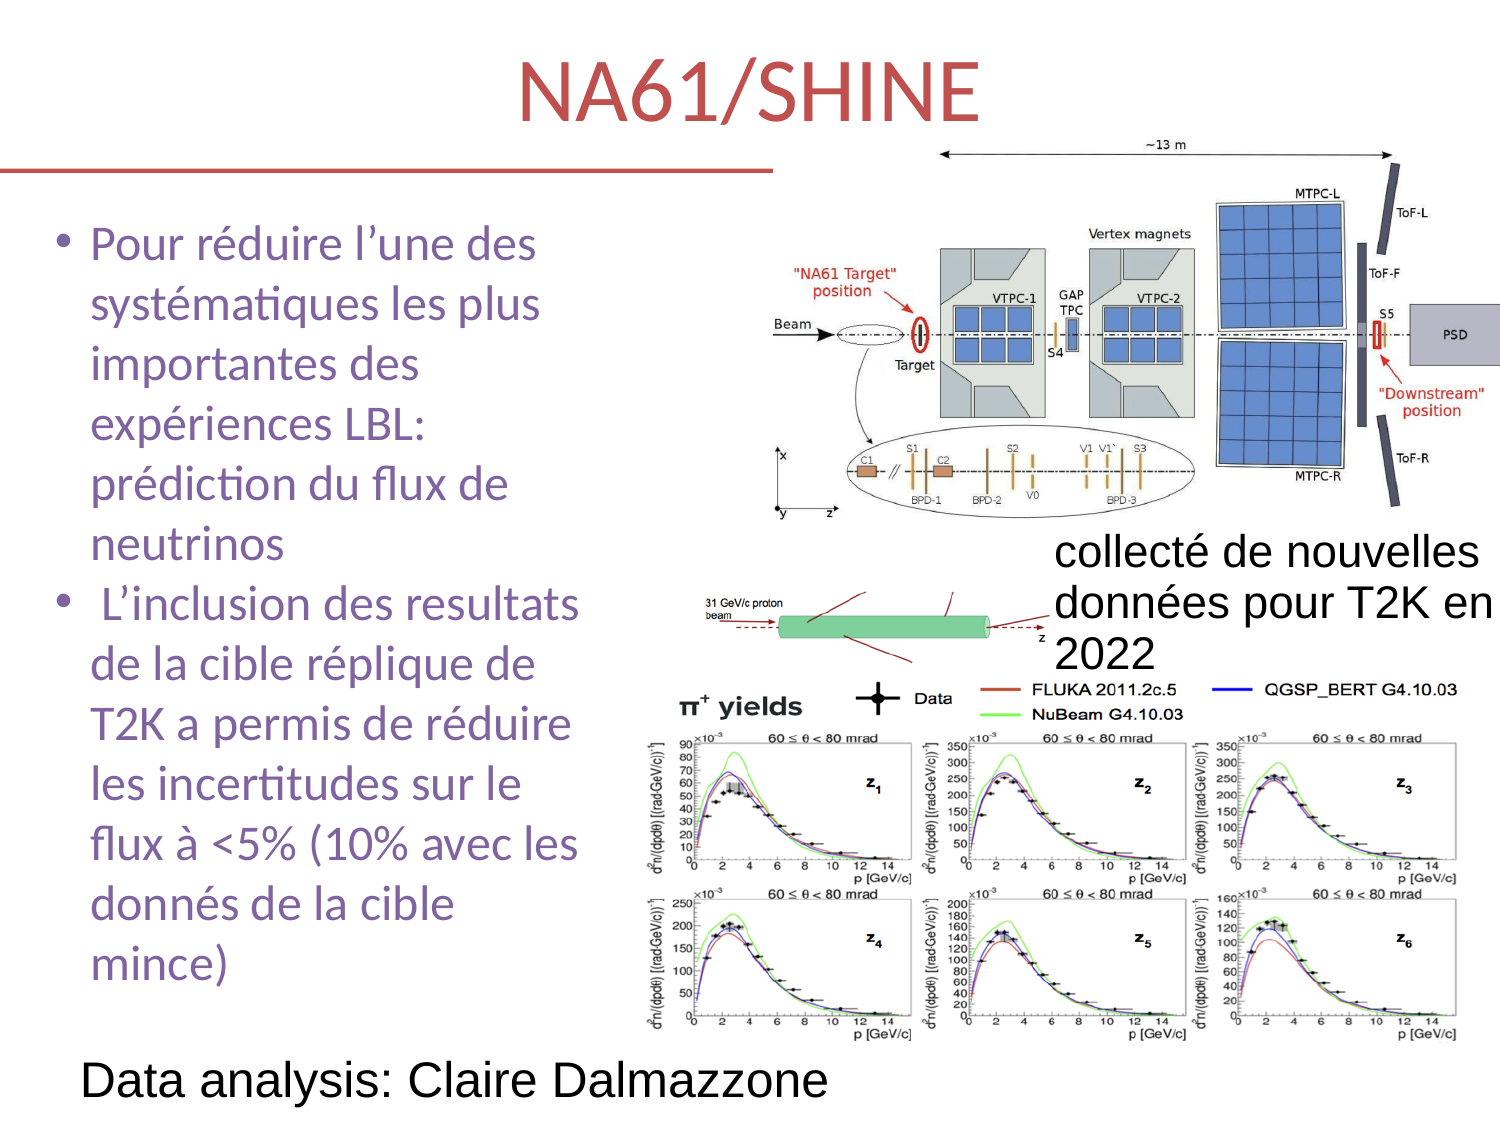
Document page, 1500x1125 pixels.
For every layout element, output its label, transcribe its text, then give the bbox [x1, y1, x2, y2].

text_box Data analysis: Claire Dalmazzone [64, 1045, 845, 1116]
text_box Pour réduire l’une des systématiques les plus importantes des expériences LBL: prédiction du flux de neutrinos L’inclusion des resultats de la cible réplique de T2K a permis de réduire les incertitudes sur le flux à <5% (10% avec les donnés de la cible mince) [40, 202, 620, 1058]
text_box NA61/SHINE [75, 29, 1425, 141]
picture [773, 140, 1500, 520]
text_box collecté de nouvelles données pour T2K en 2022 [1039, 518, 1500, 756]
picture [646, 573, 1460, 1043]
